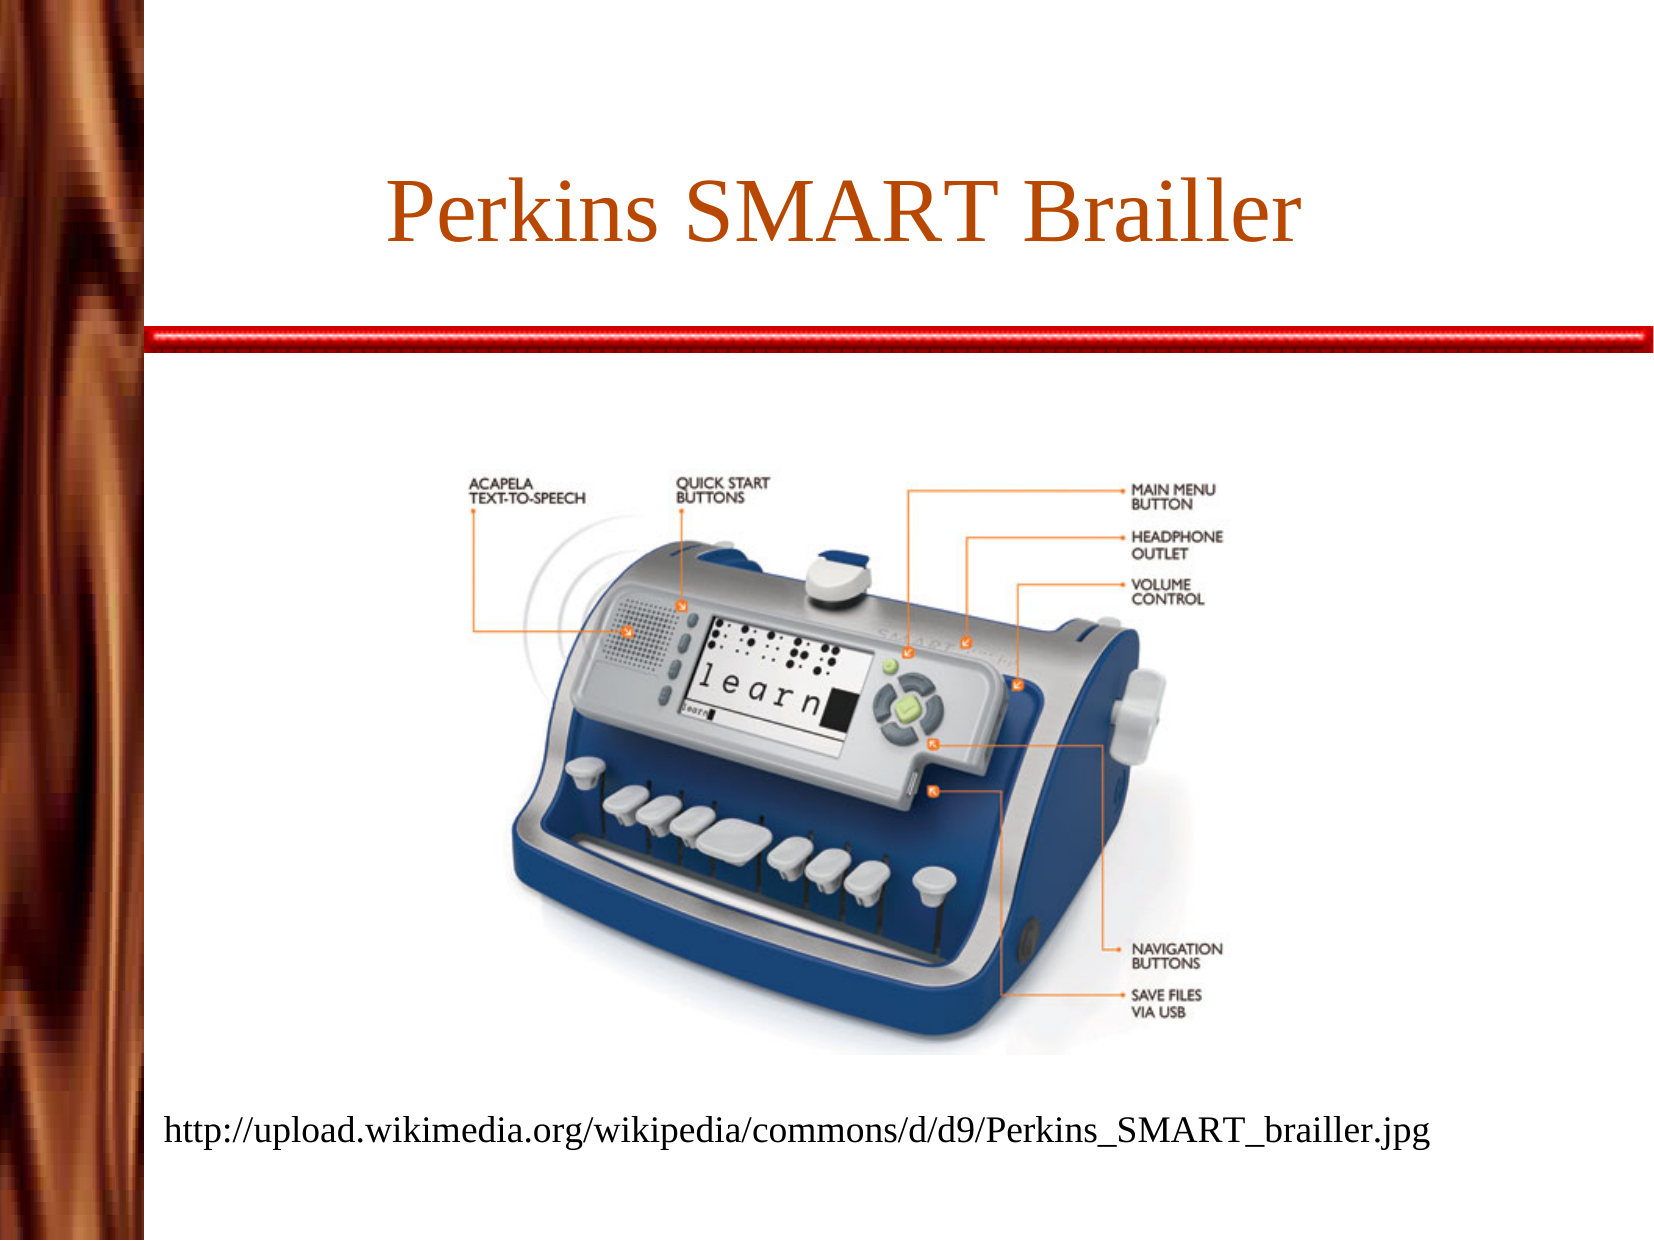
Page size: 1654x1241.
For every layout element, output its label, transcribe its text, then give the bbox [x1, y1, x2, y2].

text_box http://upload.wikimedia.org/wikipedia/commons/d/d9/Perkins_SMART_brailler.jpg [163, 1105, 1654, 1221]
picture [456, 457, 1238, 1055]
picture [0, 0, 1654, 1240]
title Perkins SMART Brailler [121, 100, 1533, 312]
